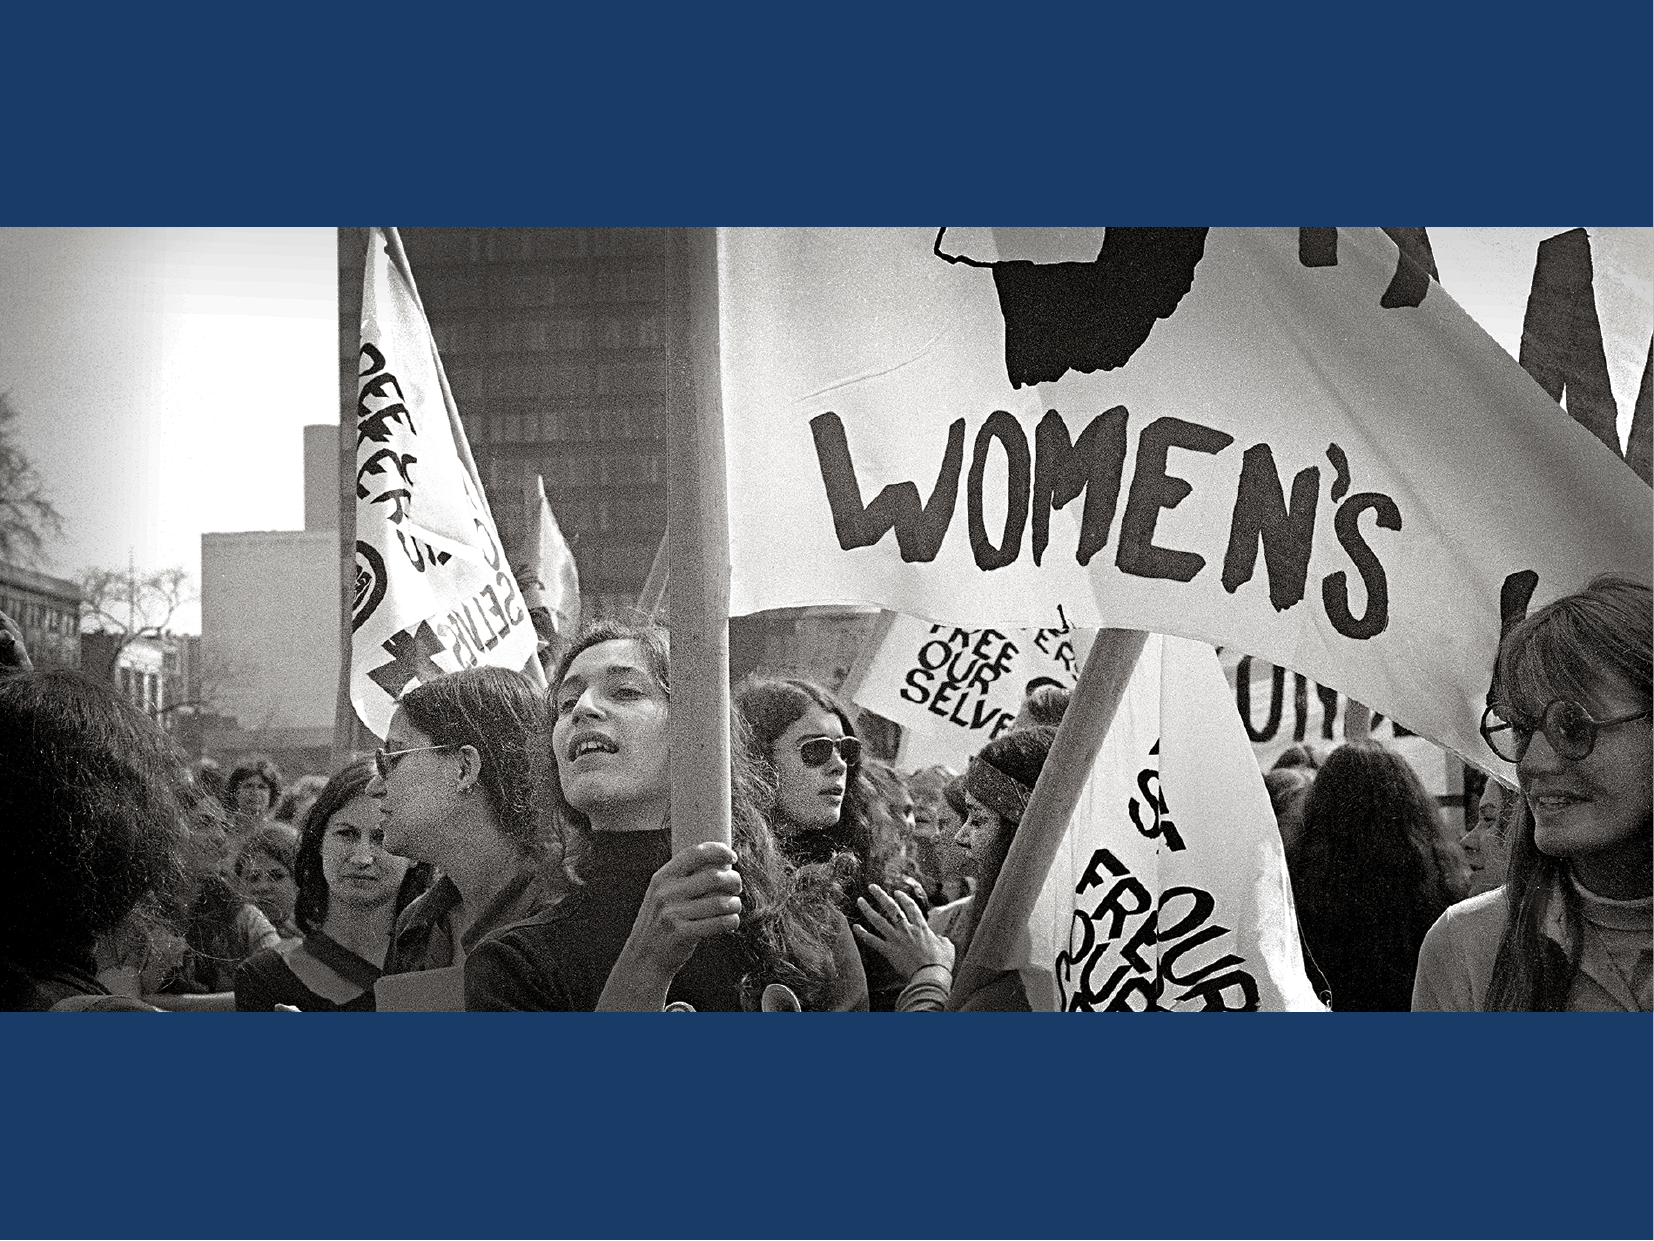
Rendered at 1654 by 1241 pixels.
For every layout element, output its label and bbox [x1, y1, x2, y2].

picture [0, 227, 1654, 1012]
